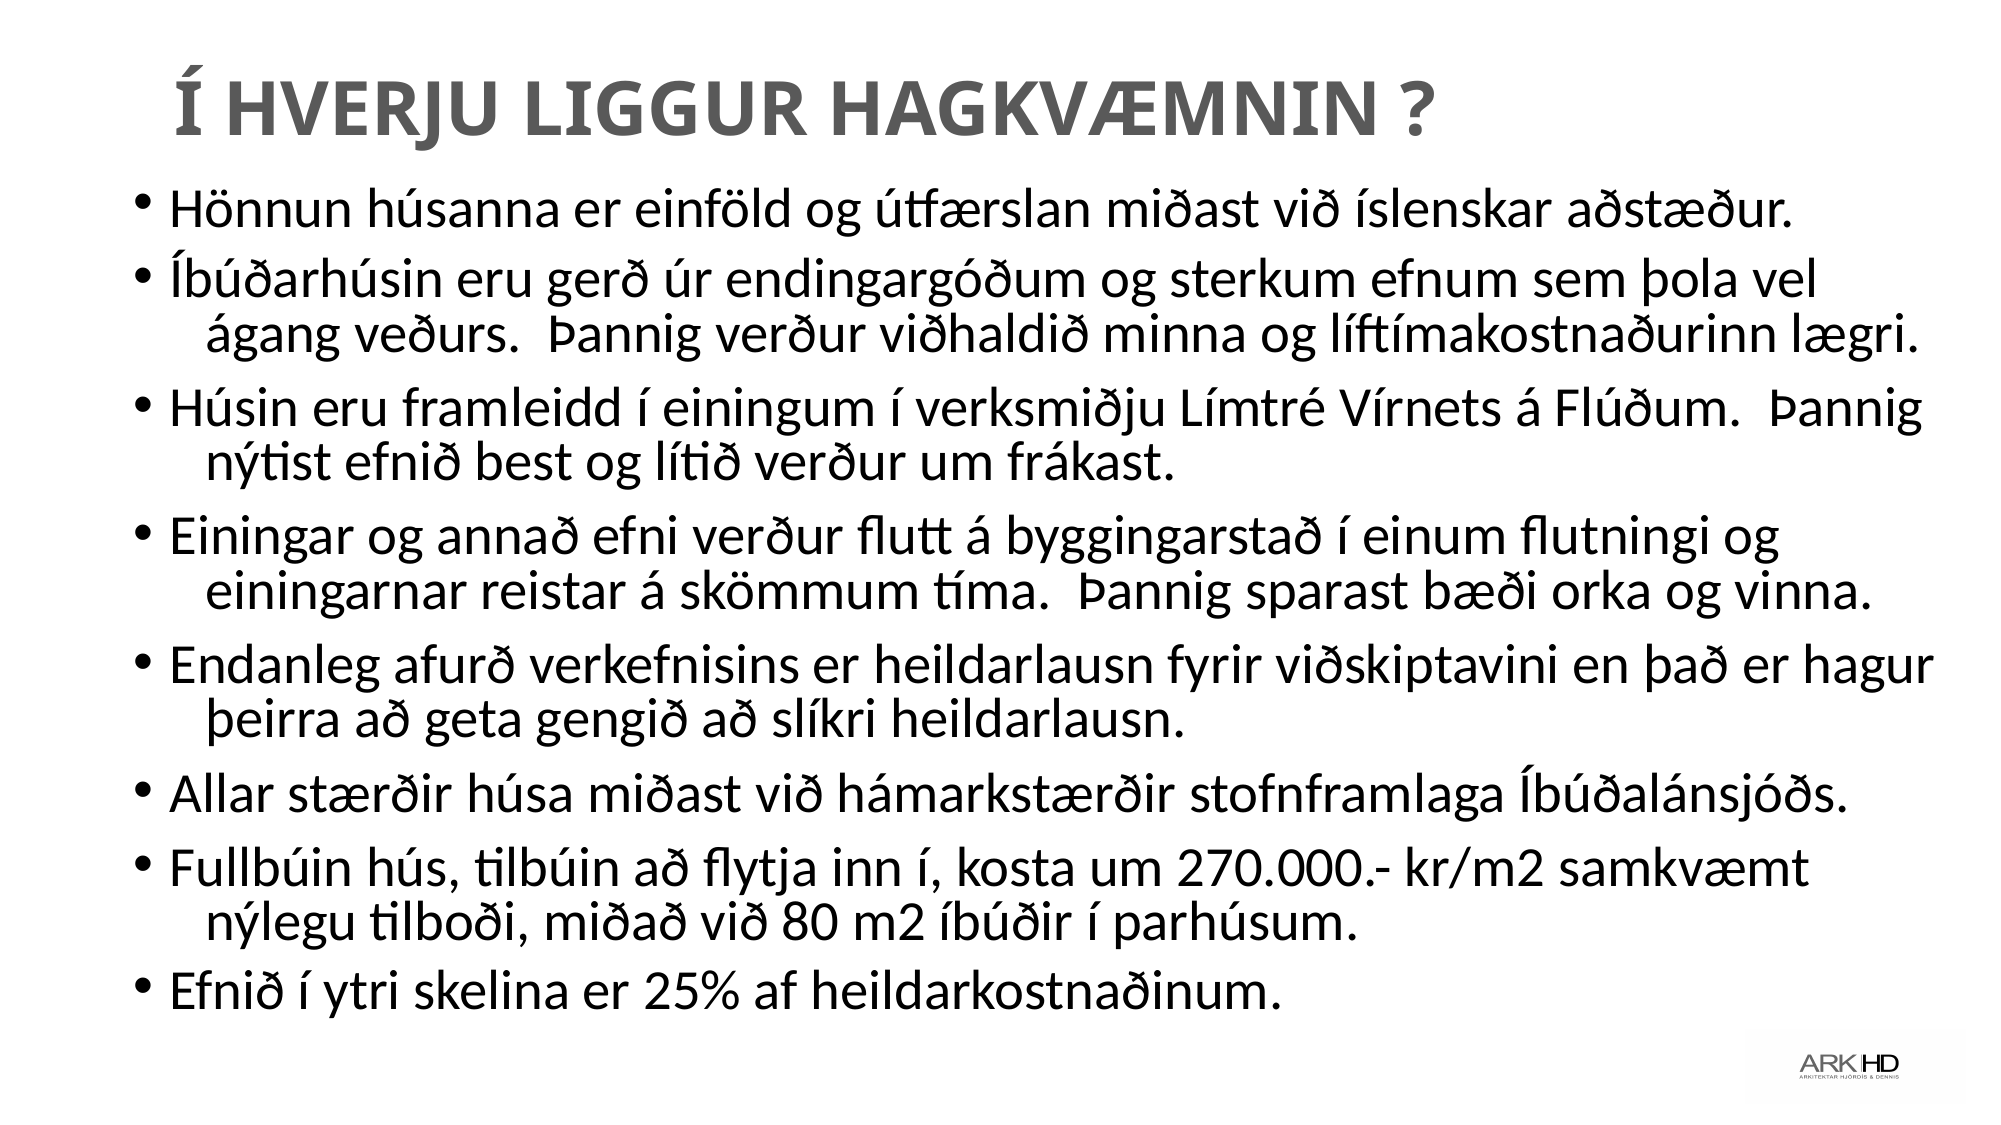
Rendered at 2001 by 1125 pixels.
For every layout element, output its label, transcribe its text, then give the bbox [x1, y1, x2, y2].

title Í HVERJU LIGGUR HAGKVÆMNIN ? [159, 62, 1885, 182]
picture [1745, 1029, 1966, 1104]
list Hönnun húsanna er einföld og útfærslan miðast við íslenskar aðstæður. Íbúðarhúsin eru gerð úr endingargóðum og sterkum efnum sem þola vel ágang veðurs. Þannig verður viðhaldið minna og líftímakostnaðurinn lægri. Húsin eru framleidd í einingum í verksmiðju Límtré Vírnets á Flúðum. Þannig nýtist efnið best og lítið verður um frákast. Einingar og annað efni verður flutt á byggingarstað í einum flutningi og einingarnar reistar á skömmum tíma. Þannig sparast bæði orka og vinna. Endanleg afurð verkefnisins er heildarlausn fyrir viðskiptavini en það er hagur þeirra að geta gengið að slíkri heildarlausn. Allar stærðir húsa miðast við hámarkstærðir stofnframlaga Íbúðalánsjóðs. Fullbúin hús, tilbúin að flytja inn í, kosta um 270.000.- kr/m2 samkvæmt nýlegu tilboði, miðað við 80 m2 íbúðir í parhúsum. Efnið í ytri skelina er 25% af heildarkostnaðinum. [118, 193, 1966, 1067]
